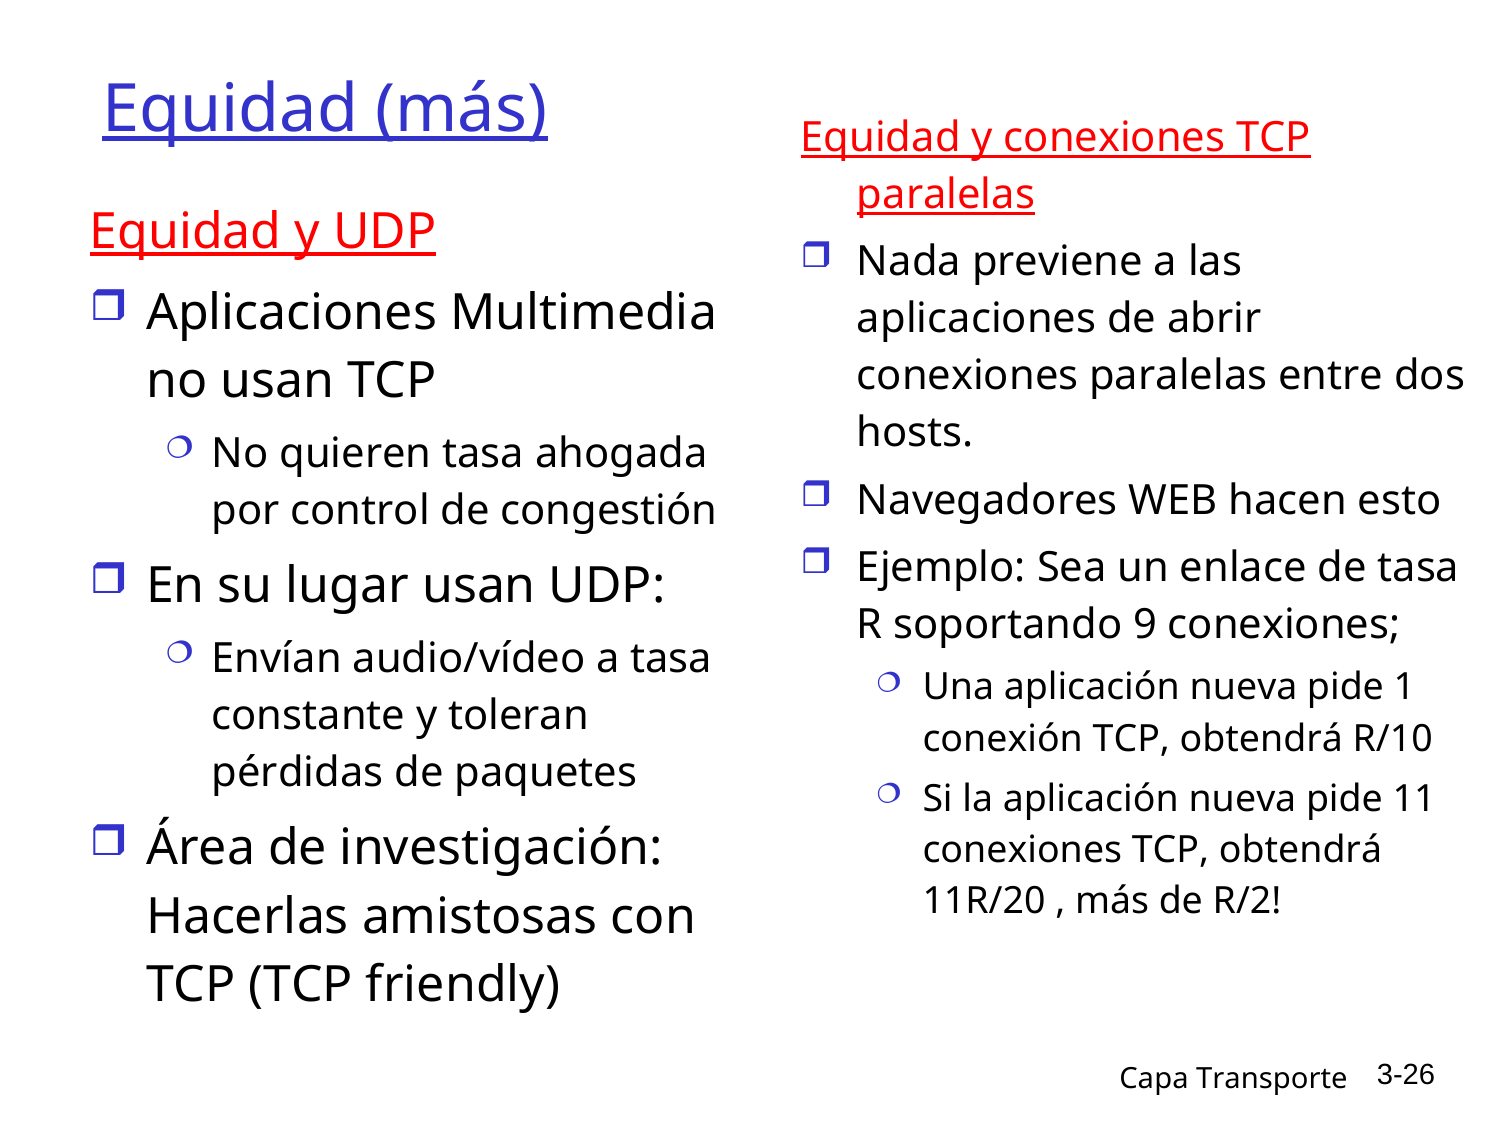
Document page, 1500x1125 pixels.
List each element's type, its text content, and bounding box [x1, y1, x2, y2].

list Equidad y conexiones TCP paralelas Nada previene a las aplicaciones de abrir conexiones paralelas entre dos hosts. Navegadores WEB hacen esto Ejemplo: Sea un enlace de tasa R soportando 9 conexiones; Una aplicación nueva pide 1 conexión TCP, obtendrá R/10 Si la aplicación nueva pide 11 conexiones TCP, obtendrá 11R/20 , más de R/2! [785, 98, 1488, 1033]
list Equidad y UDP Aplicaciones Multimedia no usan TCP No quieren tasa ahogada por control de congestión En su lugar usan UDP: Envían audio/vídeo a tasa constante y toleran pérdidas de paquetes Área de investigación: Hacerlas amistosas con TCP (TCP friendly) [75, 187, 753, 1028]
title Equidad (más) [87, 15, 1463, 196]
